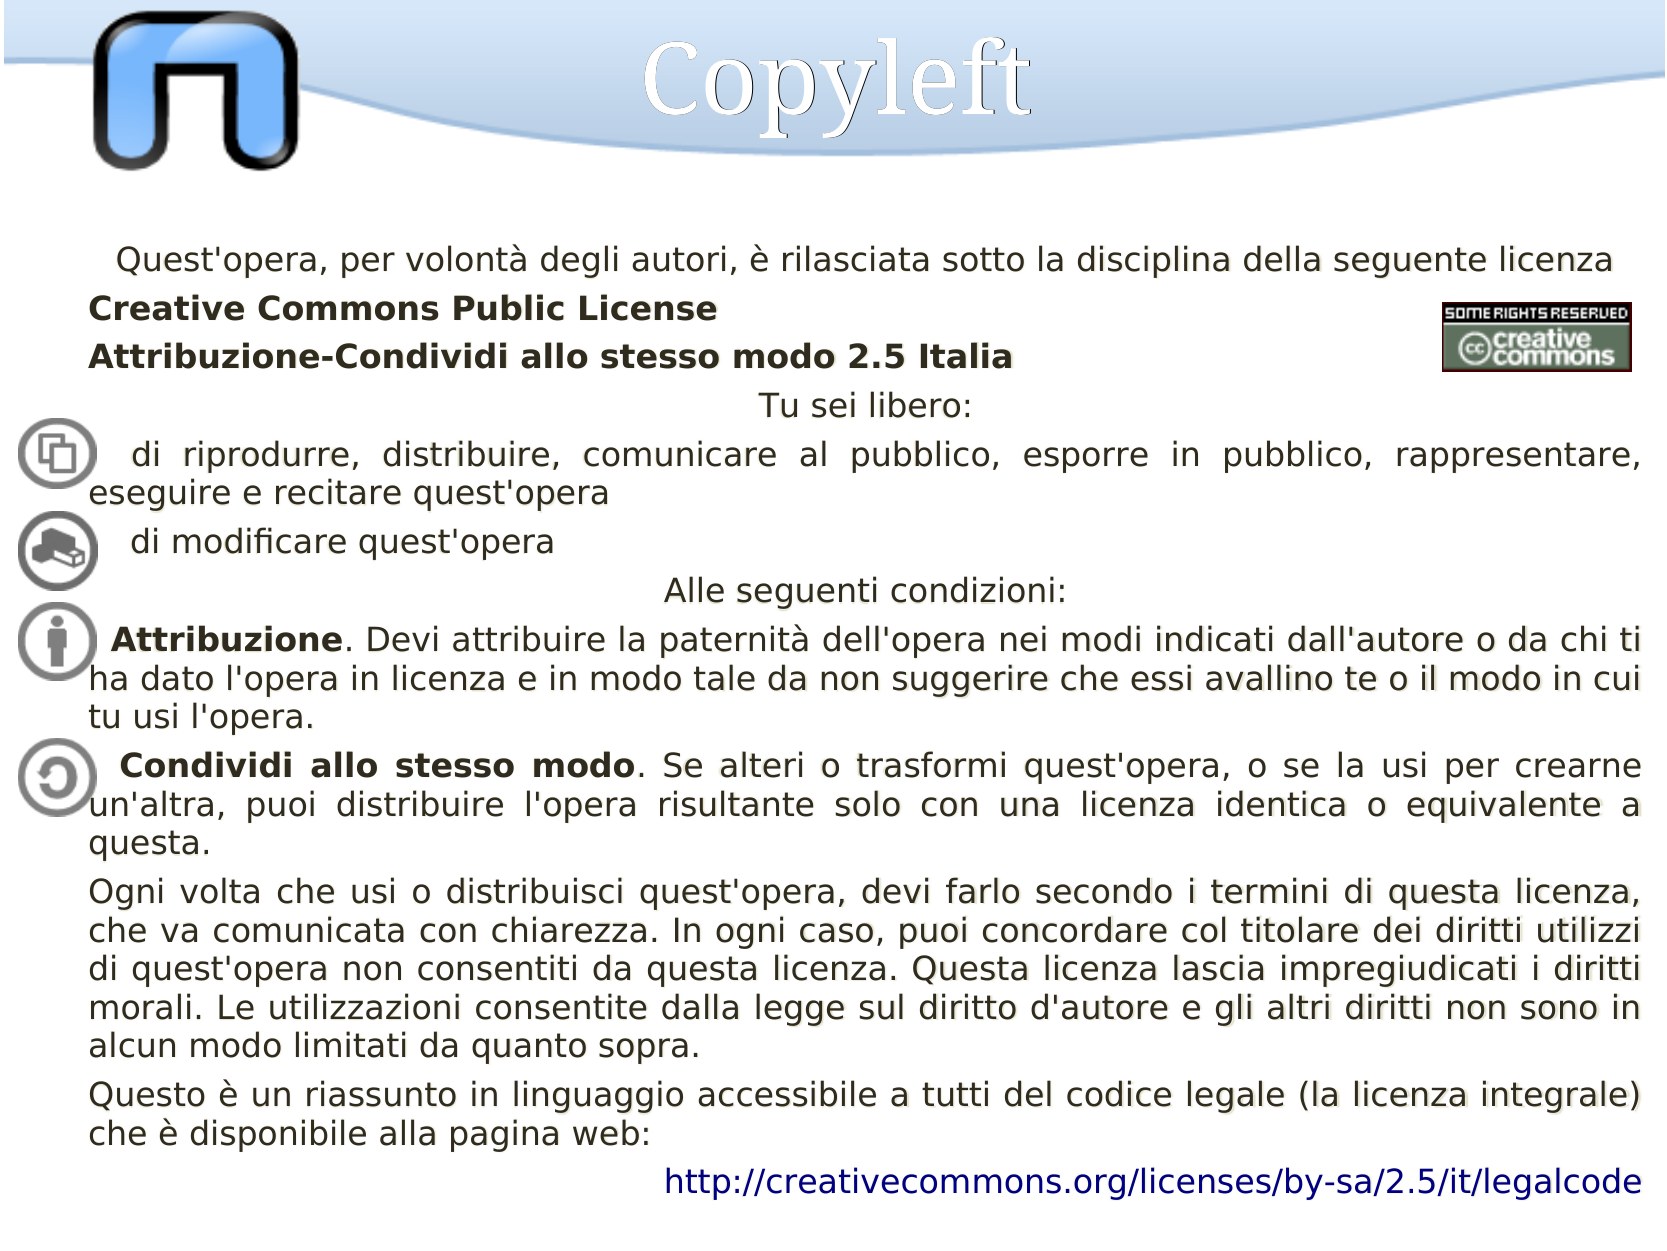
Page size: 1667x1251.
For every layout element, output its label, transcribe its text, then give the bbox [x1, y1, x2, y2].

list Quest'opera, per volontà degli autori, è rilasciata sotto la disciplina della seguente licenza Creative Commons Public License Attribuzione-Condividi allo stesso modo 2.5 Italia Tu sei libero: di riprodurre, distribuire, comunicare al pubblico, esporre in pubblico, rappresentare, eseguire e recitare quest'opera di modificare quest'opera Alle seguenti condizioni: Attribuzione. Devi attribuire la paternità dell'opera nei modi indicati dall'autore o da chi ti ha dato l'opera in licenza e in modo tale da non suggerire che essi avallino te o il modo in cui tu usi l'opera. Condividi allo stesso modo. Se alteri o trasformi quest'opera, o se la usi per crearne un'altra, puoi distribuire l'opera risultante solo con una licenza identica o equivalente a questa. Ogni volta che usi o distribuisci quest'opera, devi farlo secondo i termini di questa licenza, che va comunicata con chiarezza. In ogni caso, puoi concordare col titolare dei diritti utilizzi di quest'opera non consentiti da questa licenza. Questa licenza lascia impregiudicati i diritti morali. Le utilizzazioni consentite dalla legge sul diritto d'autore e gli altri diritti non sono in alcun modo limitati da quanto sopra. Questo è un riassunto in linguaggio accessibile a tutti del codice legale (la licenza integrale) che è disponibile alla pagina web: http://creativecommons.org/licenses/by-sa/2.5/it/legalcode [81, 233, 1651, 1248]
picture [0, 0, 1667, 1251]
text_box Copyleft [442, 0, 1575, 145]
